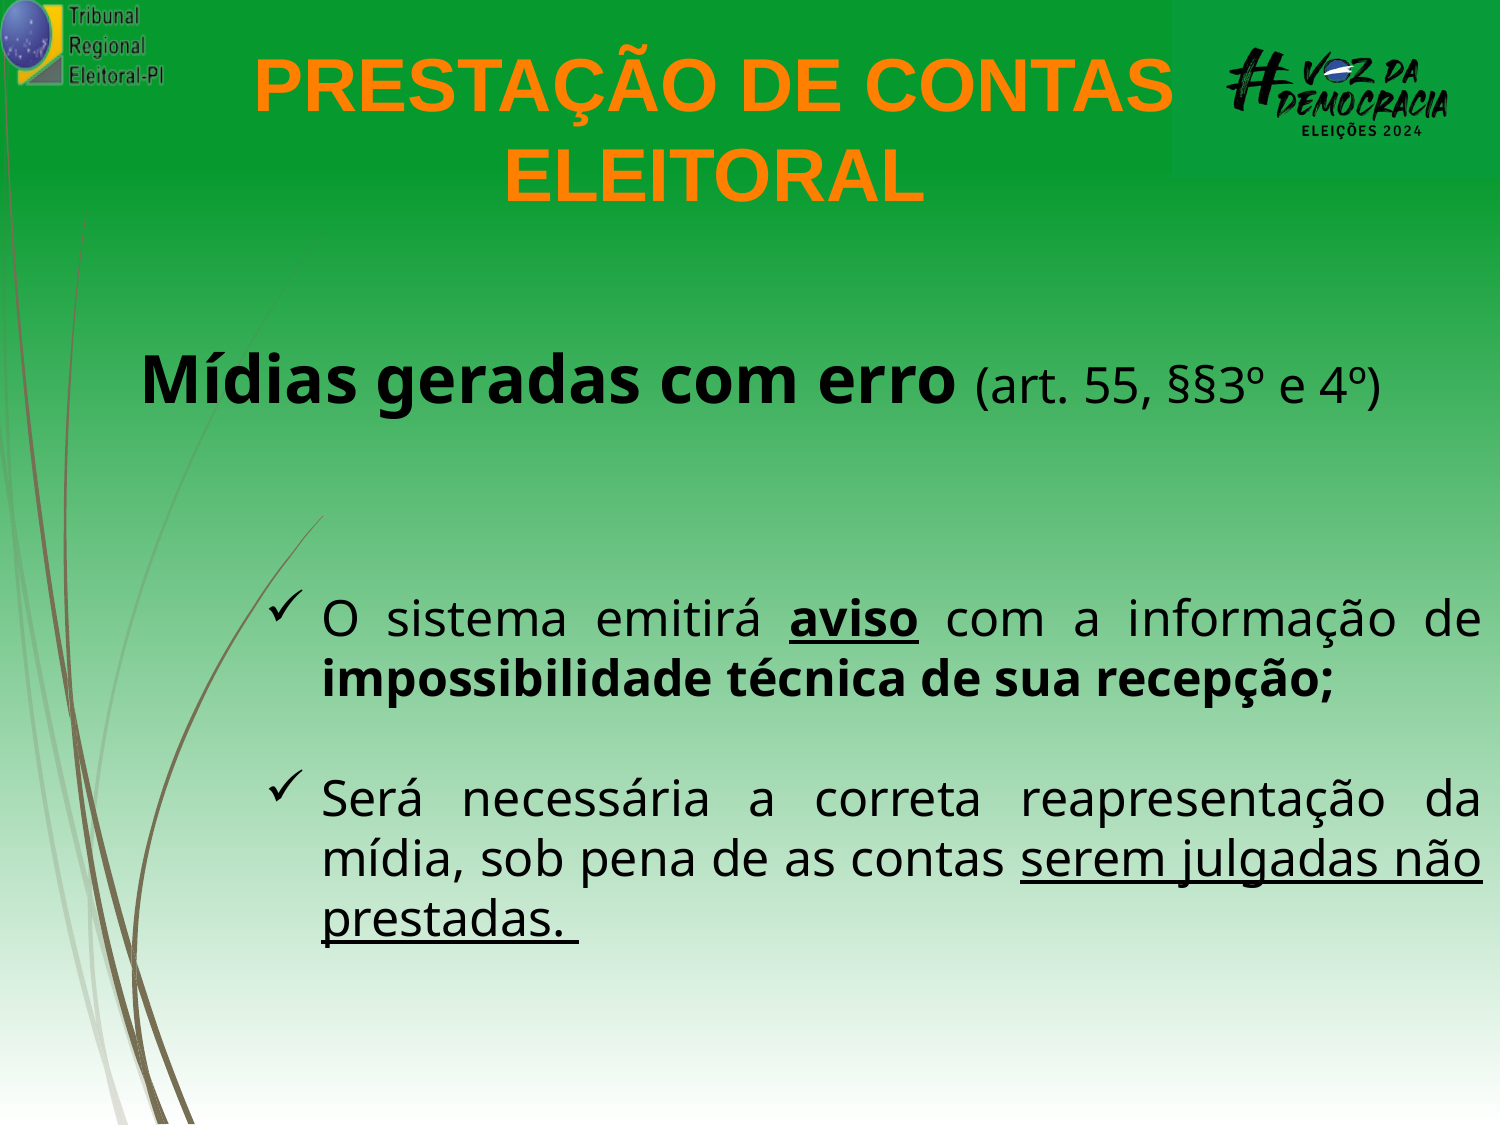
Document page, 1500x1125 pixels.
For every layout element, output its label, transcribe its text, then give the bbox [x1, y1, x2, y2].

picture [1172, 0, 1500, 178]
picture [0, 0, 178, 94]
text_box PRESTAÇÃO DE CONTAS ELEITORAL [0, 0, 1477, 214]
text_box Mídias geradas com erro (art. 55, §§3º e 4º) O sistema emitirá aviso com a informação de impossibilidade técnica de sua recepção; Será necessária a correta reapresentação da mídia, sob pena de as contas serem julgadas não prestadas. [23, 249, 1498, 1099]
